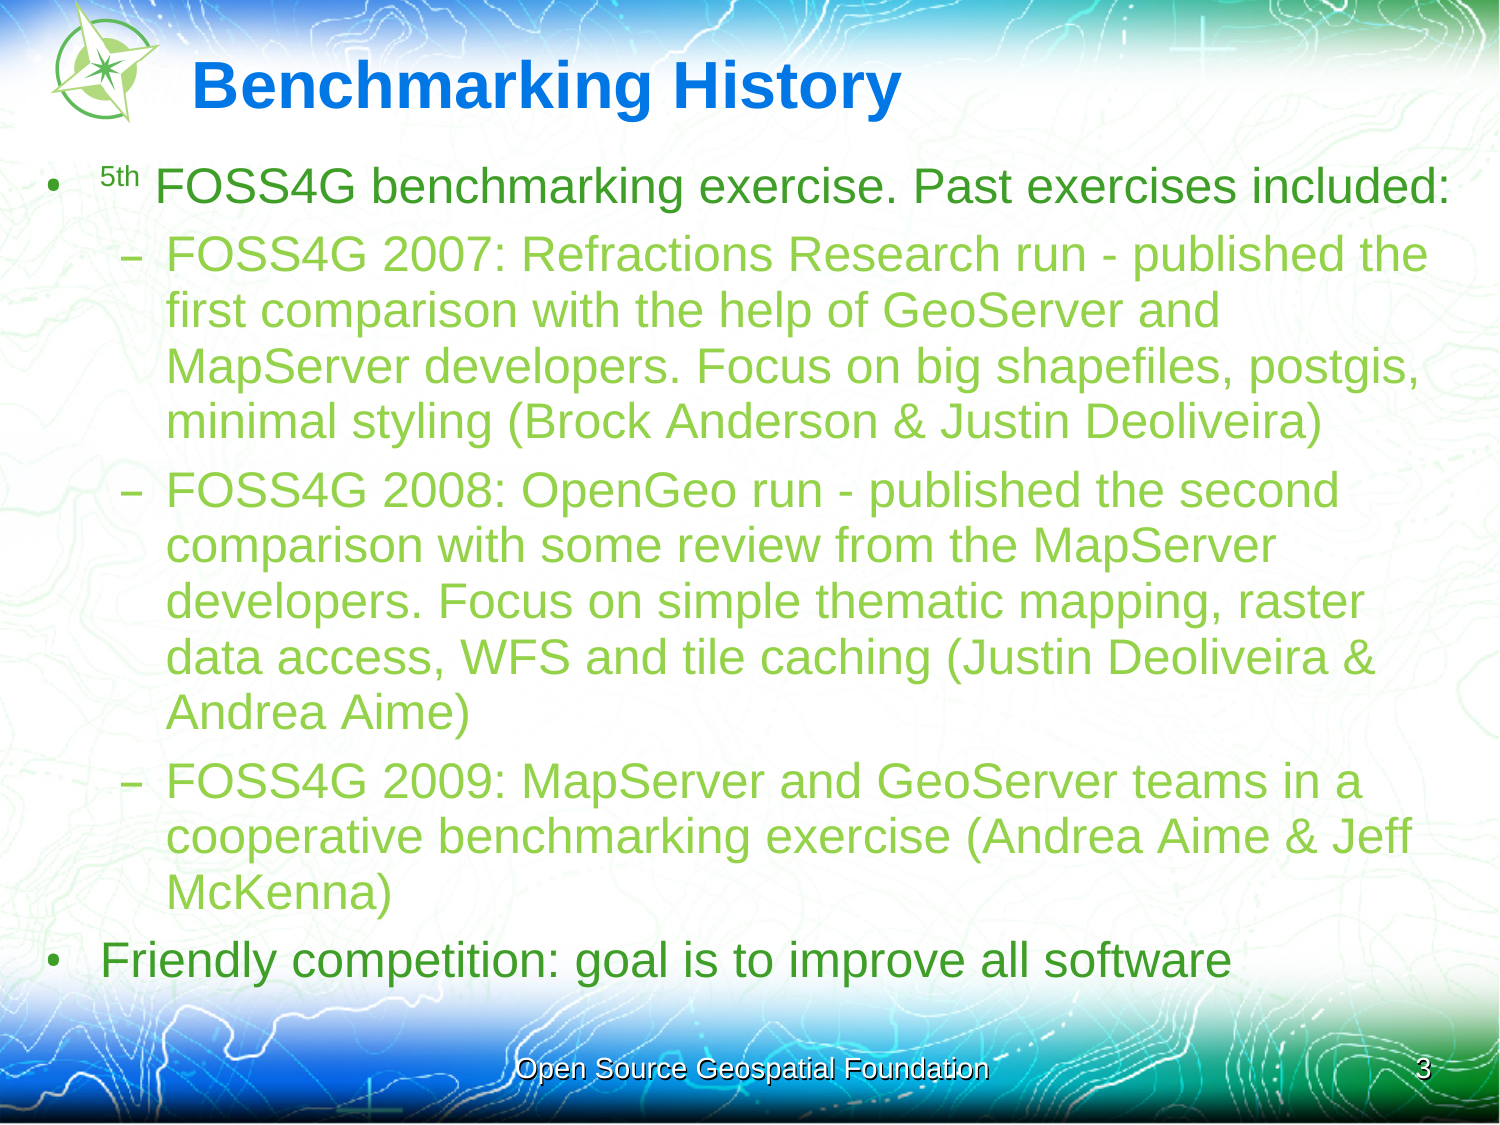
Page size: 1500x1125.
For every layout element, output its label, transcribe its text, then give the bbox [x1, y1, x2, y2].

text_box <number> [1134, 1045, 1447, 1112]
list 5th FOSS4G benchmarking exercise. Past exercises included: FOSS4G 2007: Refractions Research run - published the first comparison with the help of GeoServer and MapServer developers. Focus on big shapefiles, postgis, minimal styling (Brock Anderson & Justin Deoliveira) FOSS4G 2008: OpenGeo run - published the second comparison with some review from the MapServer developers. Focus on simple thematic mapping, raster data access, WFS and tile caching (Justin Deoliveira & Andrea Aime) FOSS4G 2009: MapServer and GeoServer teams in a cooperative benchmarking exercise (Andrea Aime & Jeff McKenna) Friendly competition: goal is to improve all software [29, 147, 1477, 1034]
picture [0, 0, 1500, 1125]
text_box Open Source Geospatial Foundation [383, 1045, 1122, 1112]
title Benchmarking History [177, 33, 1477, 134]
